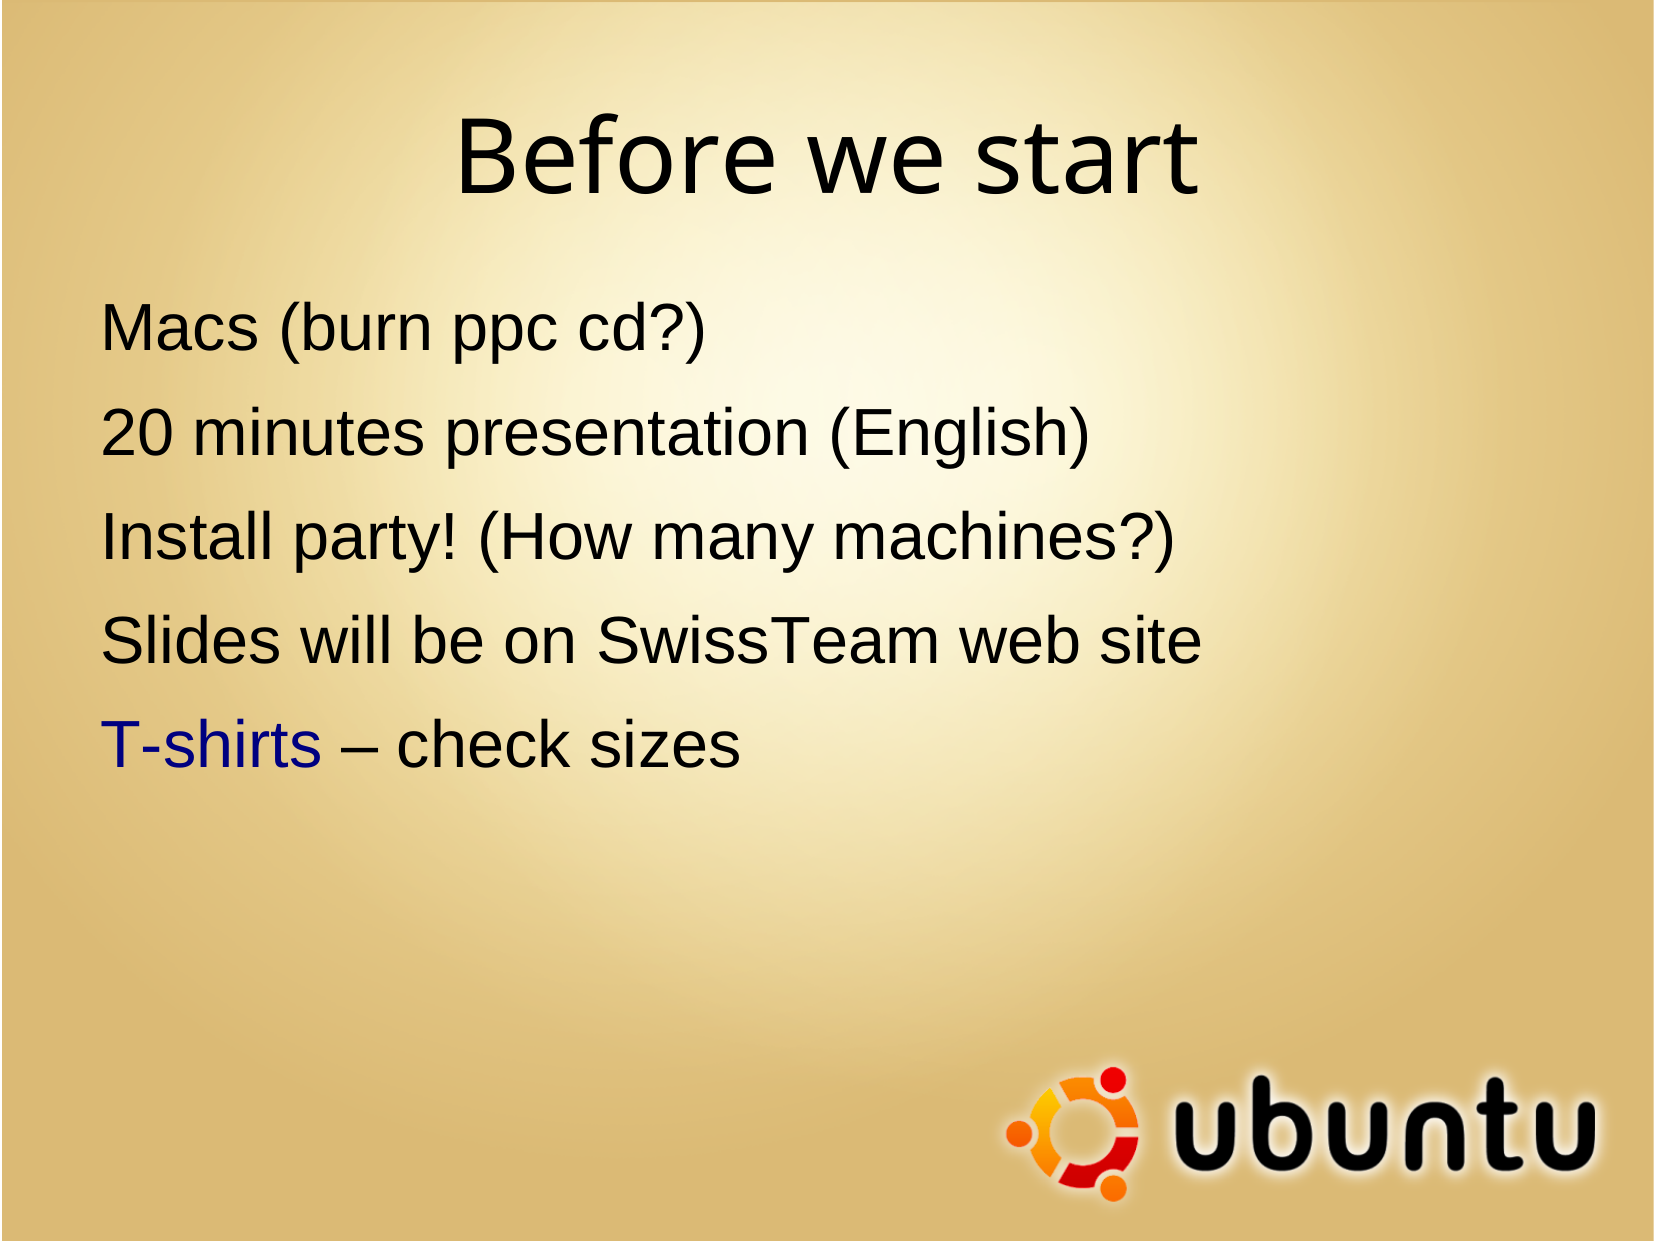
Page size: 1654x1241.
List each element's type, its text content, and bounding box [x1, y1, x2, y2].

title Before we start [82, 49, 1571, 257]
picture [2, 0, 1654, 1241]
list Macs (burn ppc cd?) 20 minutes presentation (English) Install party! (How many machines?) Slides will be on SwissTeam web site T-shirts – check sizes [82, 290, 1571, 1109]
